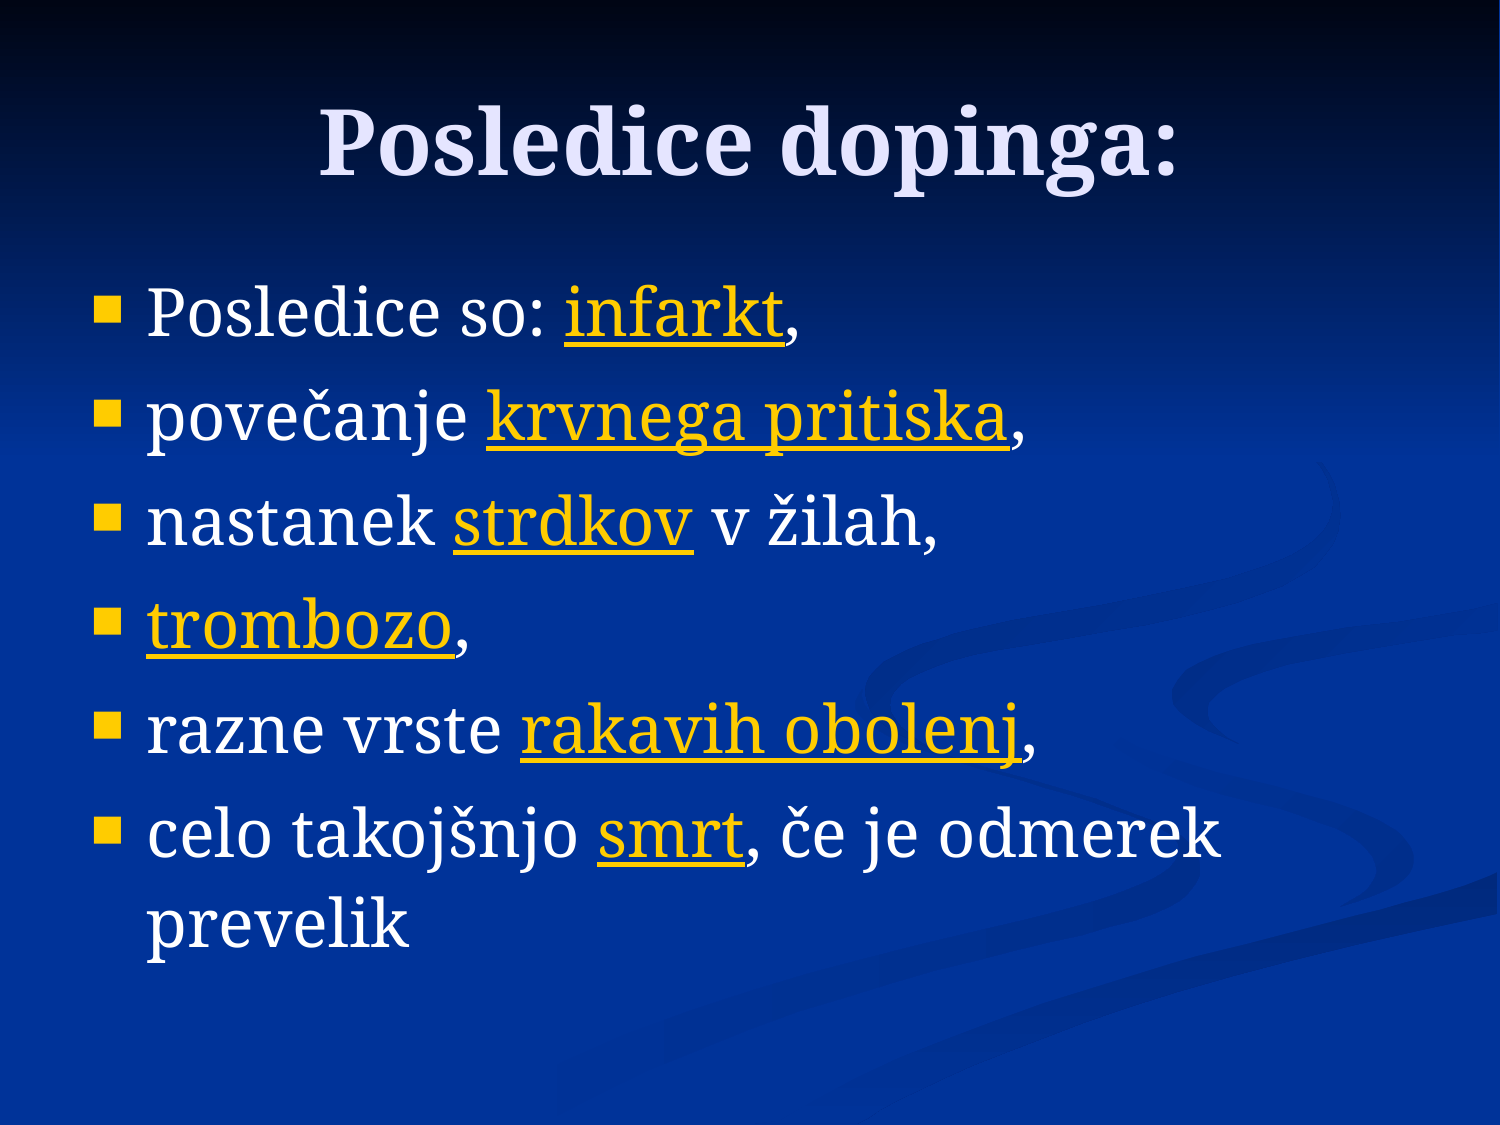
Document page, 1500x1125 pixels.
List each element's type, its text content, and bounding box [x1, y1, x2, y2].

list Posledice so: infarkt, povečanje krvnega pritiska, nastanek strdkov v žilah, trombozo, razne vrste rakavih obolenj, celo takojšnjo smrt, če je odmerek prevelik [75, 262, 1425, 1005]
title Posledice dopinga: [75, 45, 1425, 233]
